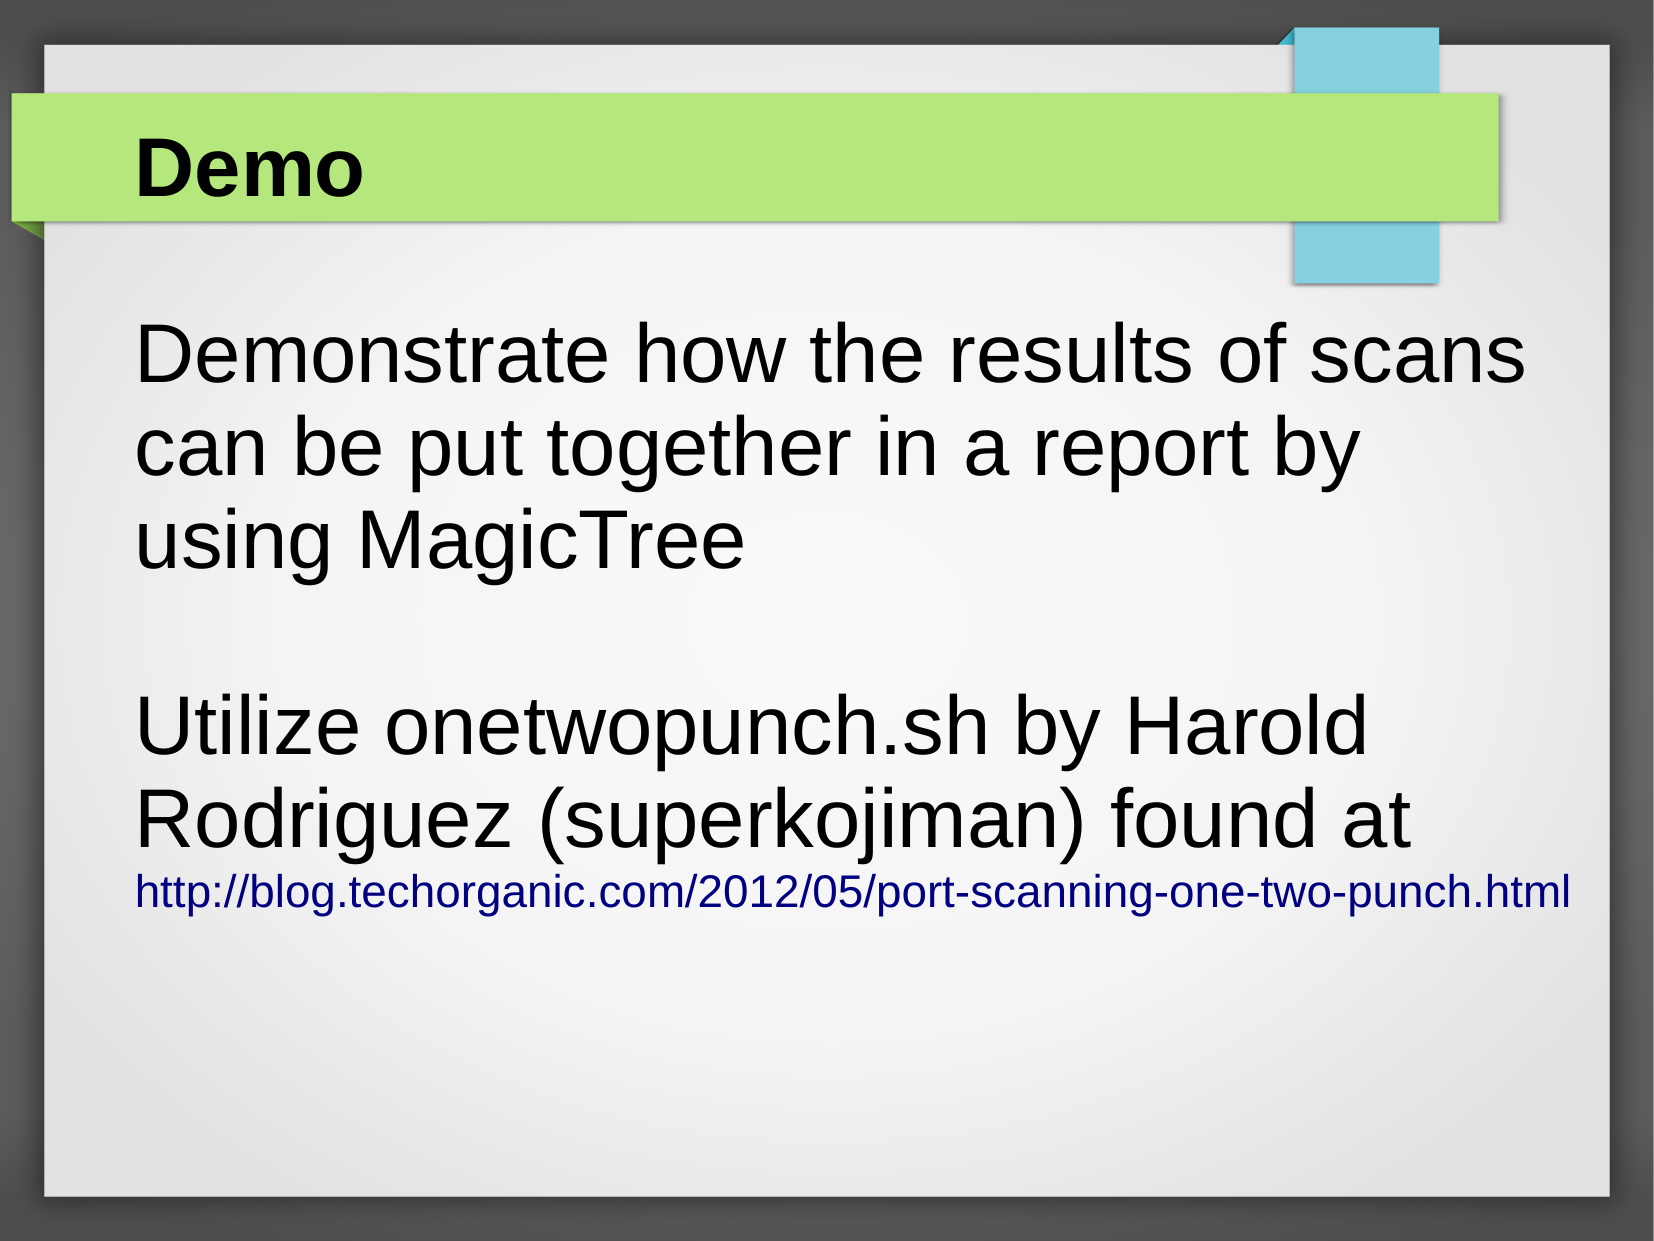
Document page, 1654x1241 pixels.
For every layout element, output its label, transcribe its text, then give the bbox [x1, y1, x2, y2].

picture [0, 0, 1654, 1241]
text_box Demo Demonstrate how the results of scans can be put together in a report by using MagicTree Utilize onetwopunch.sh by Harold Rodriguez (superkojiman) found at http://blog.techorganic.com/2012/05/port-scanning-one-two-punch.html [120, 114, 1588, 1018]
